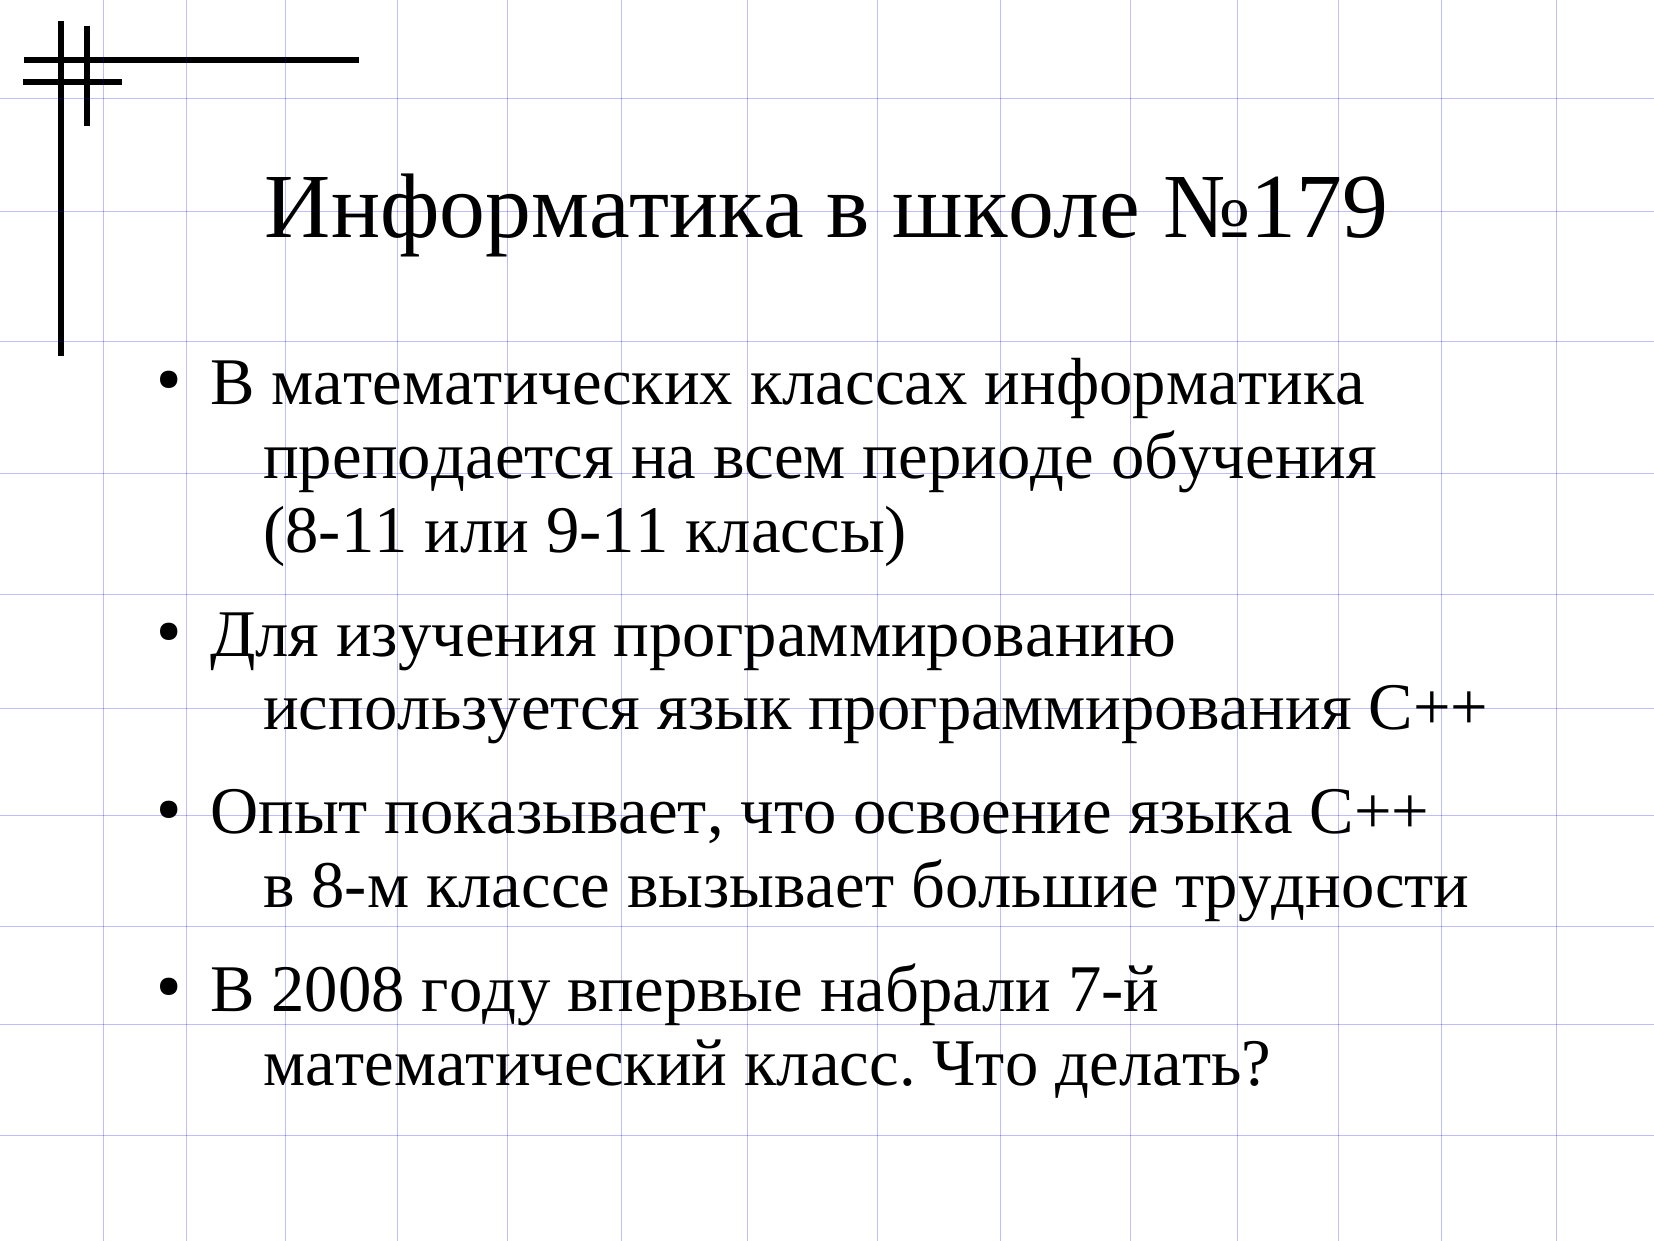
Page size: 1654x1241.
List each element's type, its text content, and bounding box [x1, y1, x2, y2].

title Информатика в школе №179 [121, 102, 1534, 311]
list В математических классах информатика преподается на всем периоде обучения (8-11 или 9-11 классы) Для изучения программированию используется язык программирования C++ Опыт показывает, что освоение языка C++ в 8-м классе вызывает большие трудности В 2008 году впервые набрали 7-й математический класс. Что делать? [121, 344, 1534, 1164]
